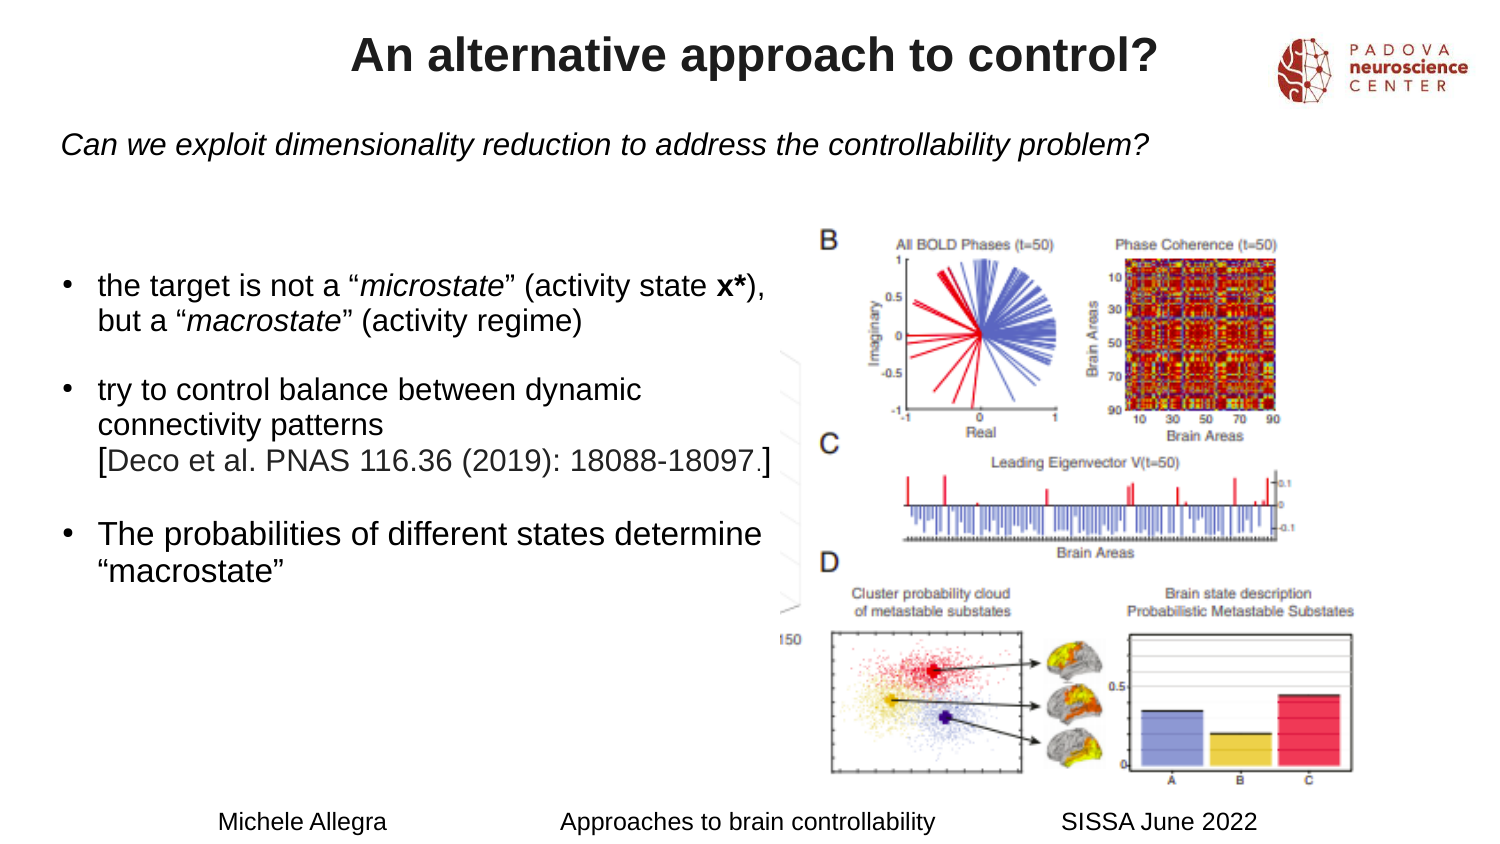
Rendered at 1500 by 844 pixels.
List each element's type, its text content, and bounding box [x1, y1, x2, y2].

text_box An alternative approach to control? [74, 30, 1268, 100]
text_box Can we exploit dimensionality reduction to address the controllability problem? [48, 100, 1393, 185]
picture [780, 197, 1393, 794]
text_box Michele Allegra Approaches to brain controllability SISSA June 2022 [64, 794, 1415, 844]
picture [1268, 10, 1476, 123]
text_box the target is not a “microstate” (activity state x*), but a “macrostate” (activity regime) try to control balance between dynamic connectivity patterns [Deco et al. PNAS 116.36 (2019): 18088-18097.] The probabilities of different states determine “macrostate” [47, 183, 788, 628]
